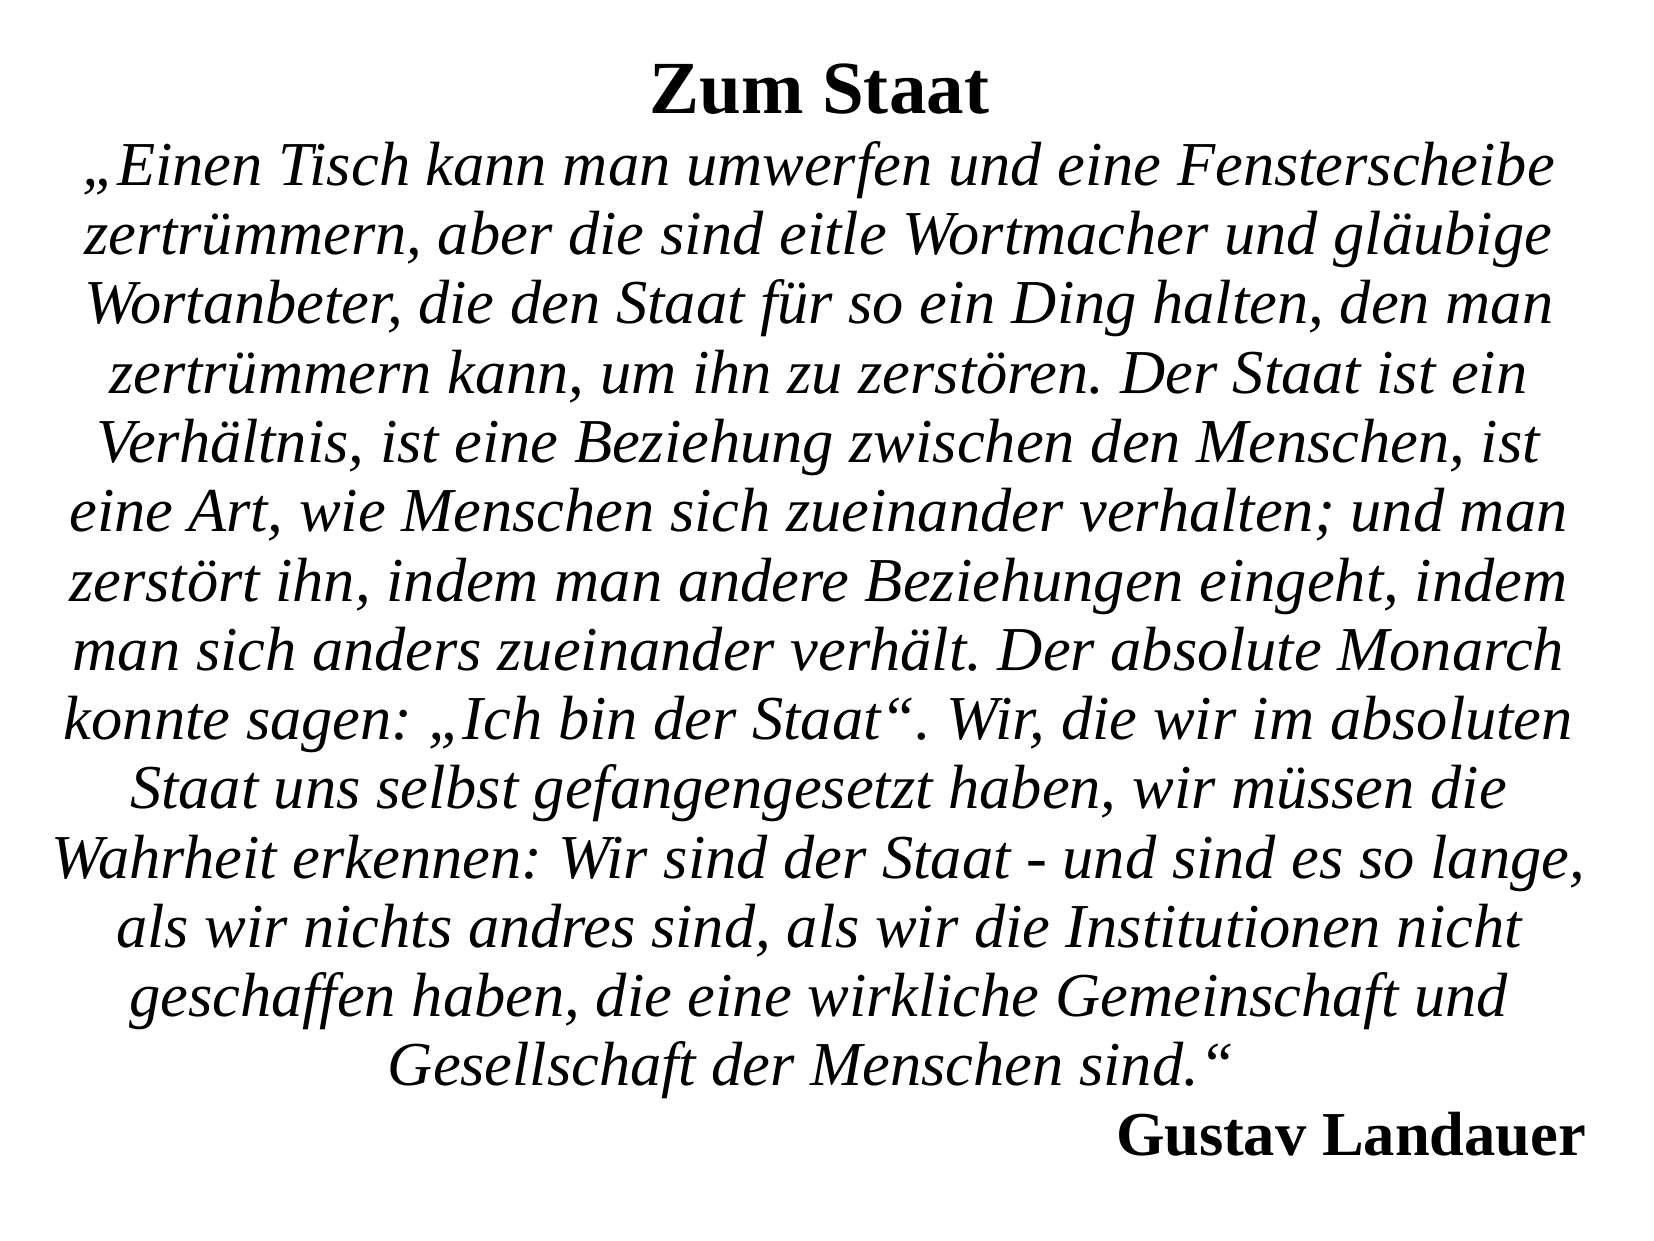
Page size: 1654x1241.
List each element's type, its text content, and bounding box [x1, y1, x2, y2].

text_box Zum Staat „Einen Tisch kann man umwerfen und eine Fensterscheibe zertrümmern, aber die sind eitle Wortmacher und gläubige Wortanbeter, die den Staat für so ein Ding halten, den man zertrümmern kann, um ihn zu zerstören. Der Staat ist ein Verhältnis, ist eine Beziehung zwischen den Menschen, ist eine Art, wie Menschen sich zueinander verhalten; und man zerstört ihn, indem man andere Beziehungen eingeht, indem man sich anders zueinander verhält. Der absolute Monarch konnte sagen: „Ich bin der Staat“. Wir, die wir im absoluten Staat uns selbst gefangengesetzt haben, wir müssen die Wahrheit erkennen: Wir sind der Staat - und sind es so lange, als wir nichts andres sind, als wir die Institutionen nicht geschaffen haben, die eine wirkliche Gemeinschaft und Gesellschaft der Menschen sind.“ Gustav Landauer [37, 39, 1620, 1177]
